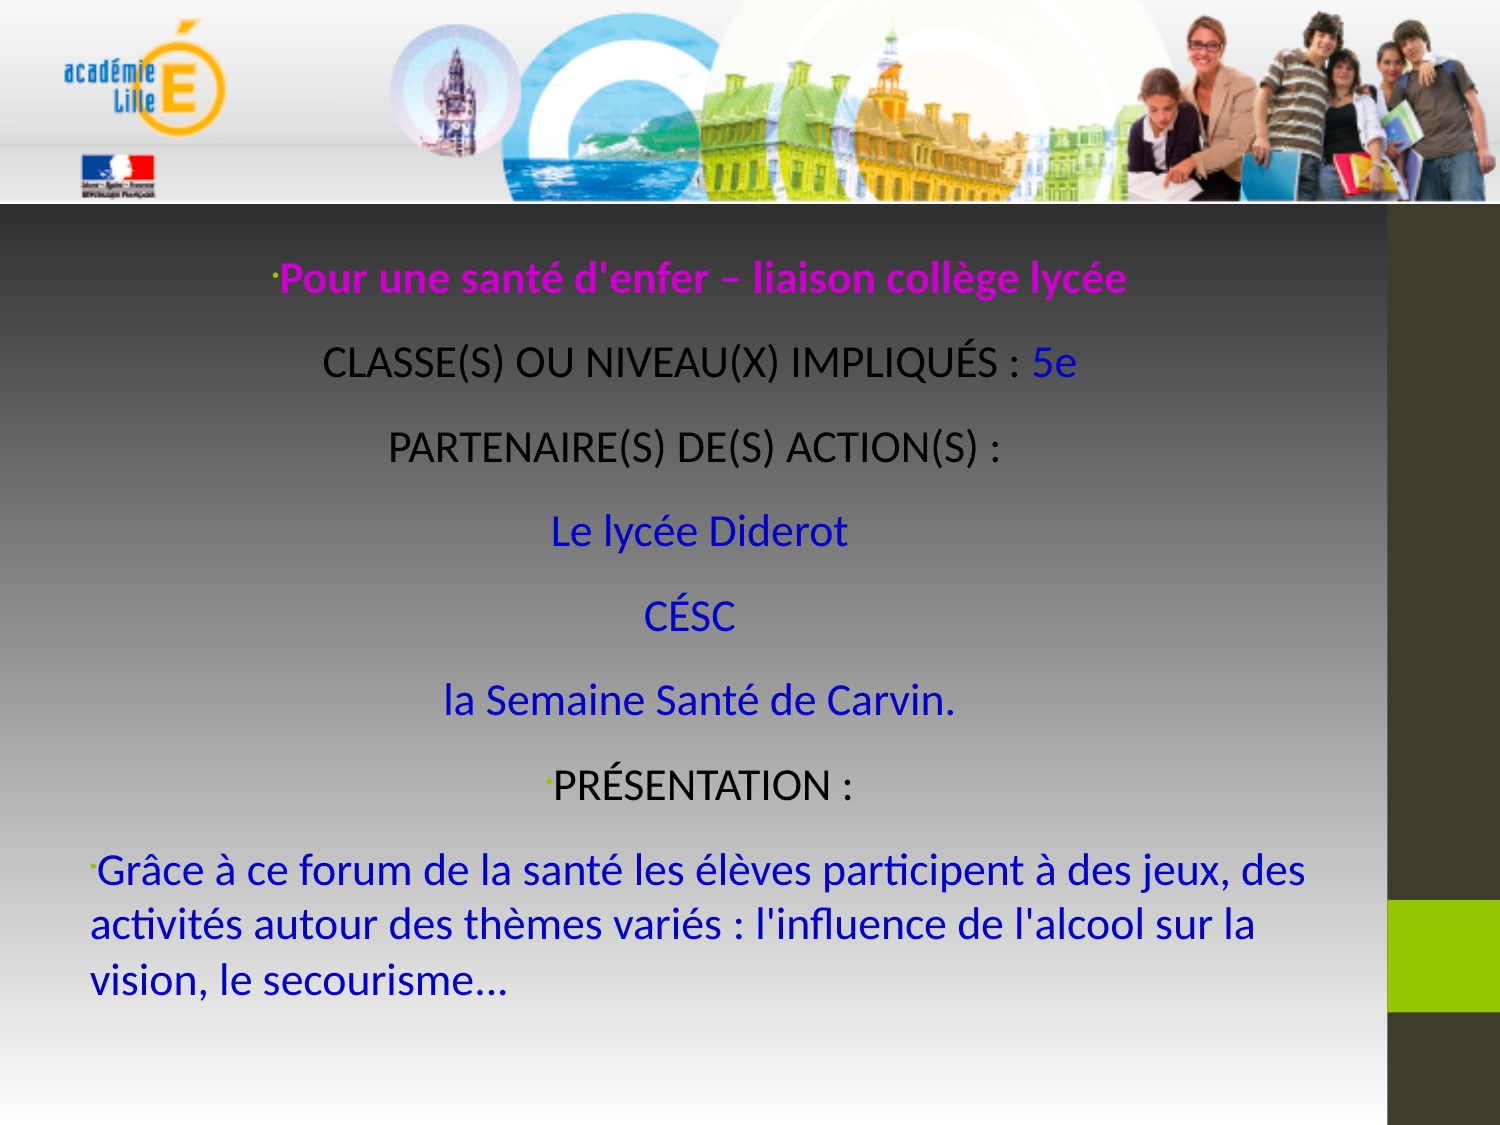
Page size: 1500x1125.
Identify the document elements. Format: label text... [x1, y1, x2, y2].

picture [0, 0, 1500, 204]
list Pour une santé d'enfer – liaison collège lycée CLASSE(S) OU NIVEAU(X) IMPLIQUÉS : 5e PARTENAIRE(S) DE(S) ACTION(S) : Le lycée Diderot CÉSC la Semaine Santé de Carvin. PRÉSENTATION : Grâce à ce forum de la santé les élèves participent à des jeux, des activités autour des thèmes variés : l'influence de l'alcool sur la vision, le secourisme... [75, 240, 1325, 1028]
